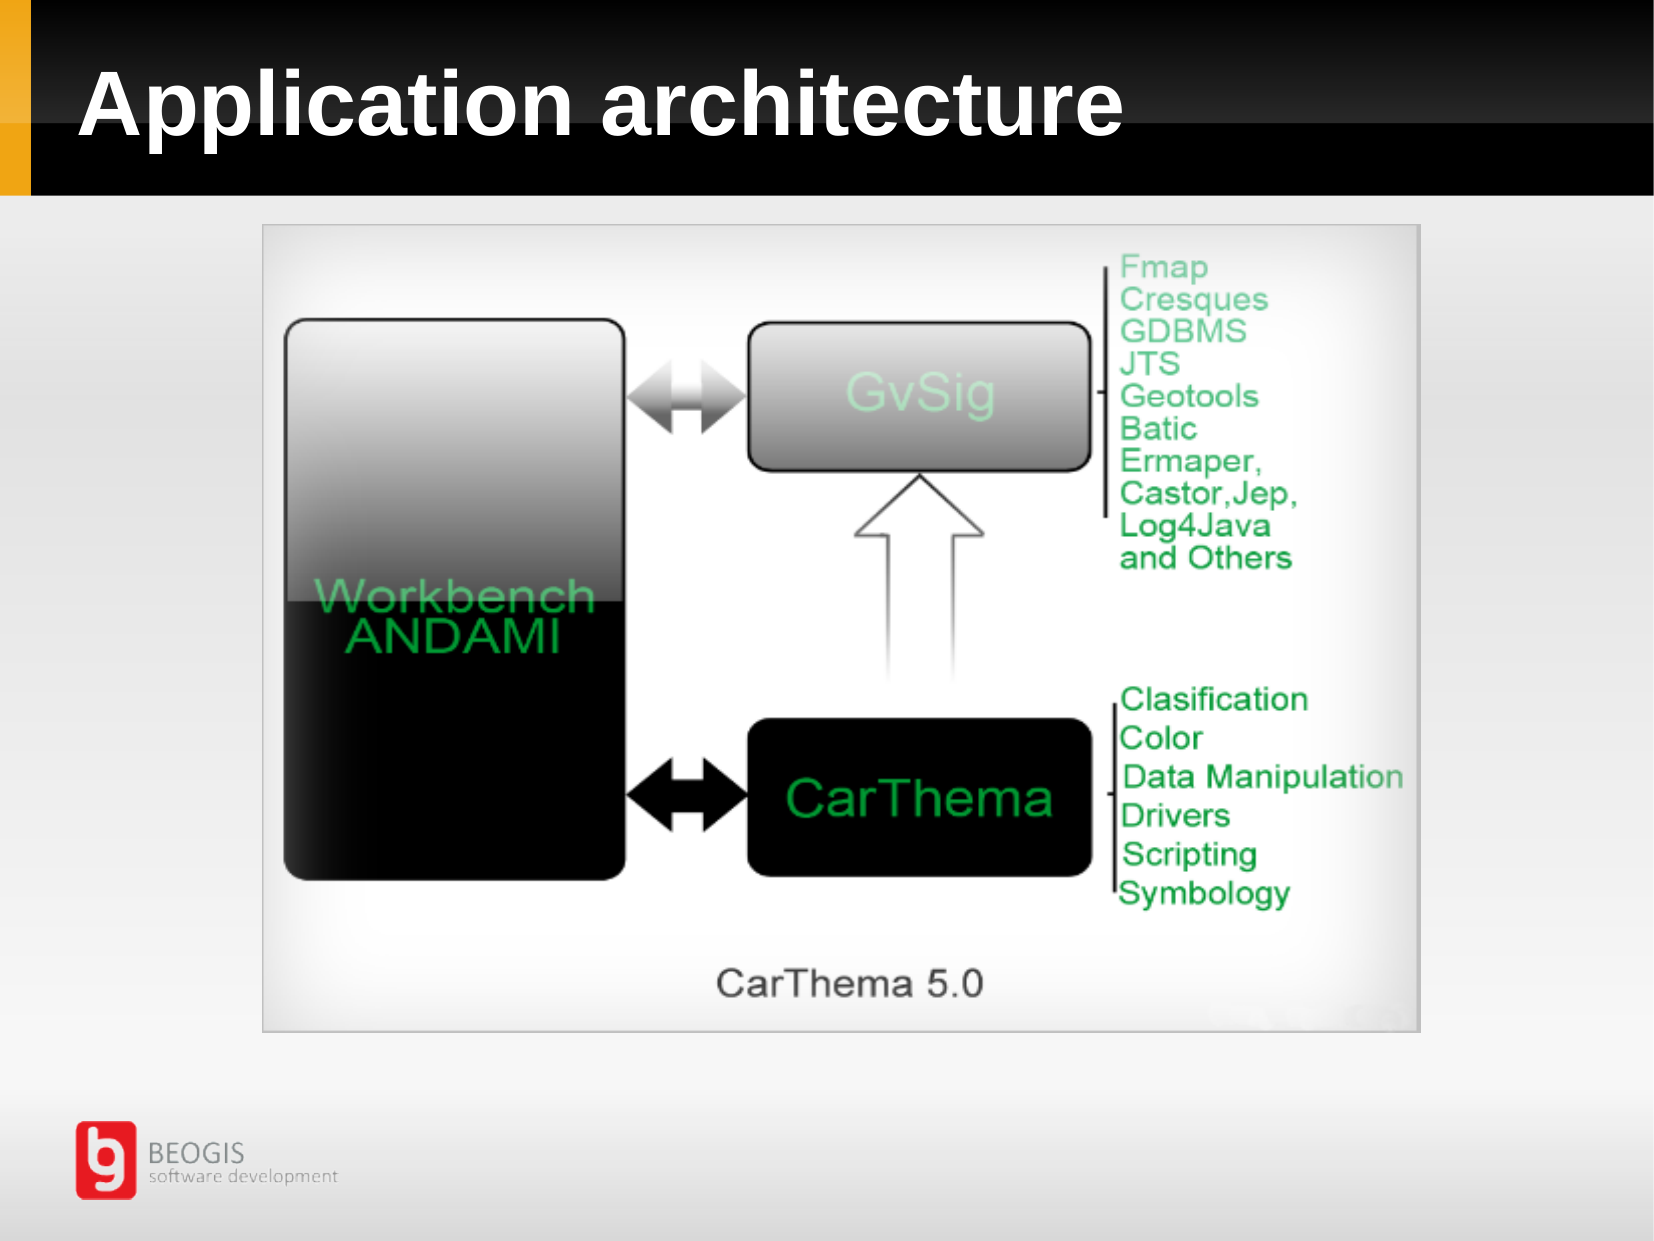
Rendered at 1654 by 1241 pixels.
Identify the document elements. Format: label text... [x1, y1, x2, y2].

picture [0, 0, 1654, 1241]
title Application architecture [76, 0, 1565, 208]
